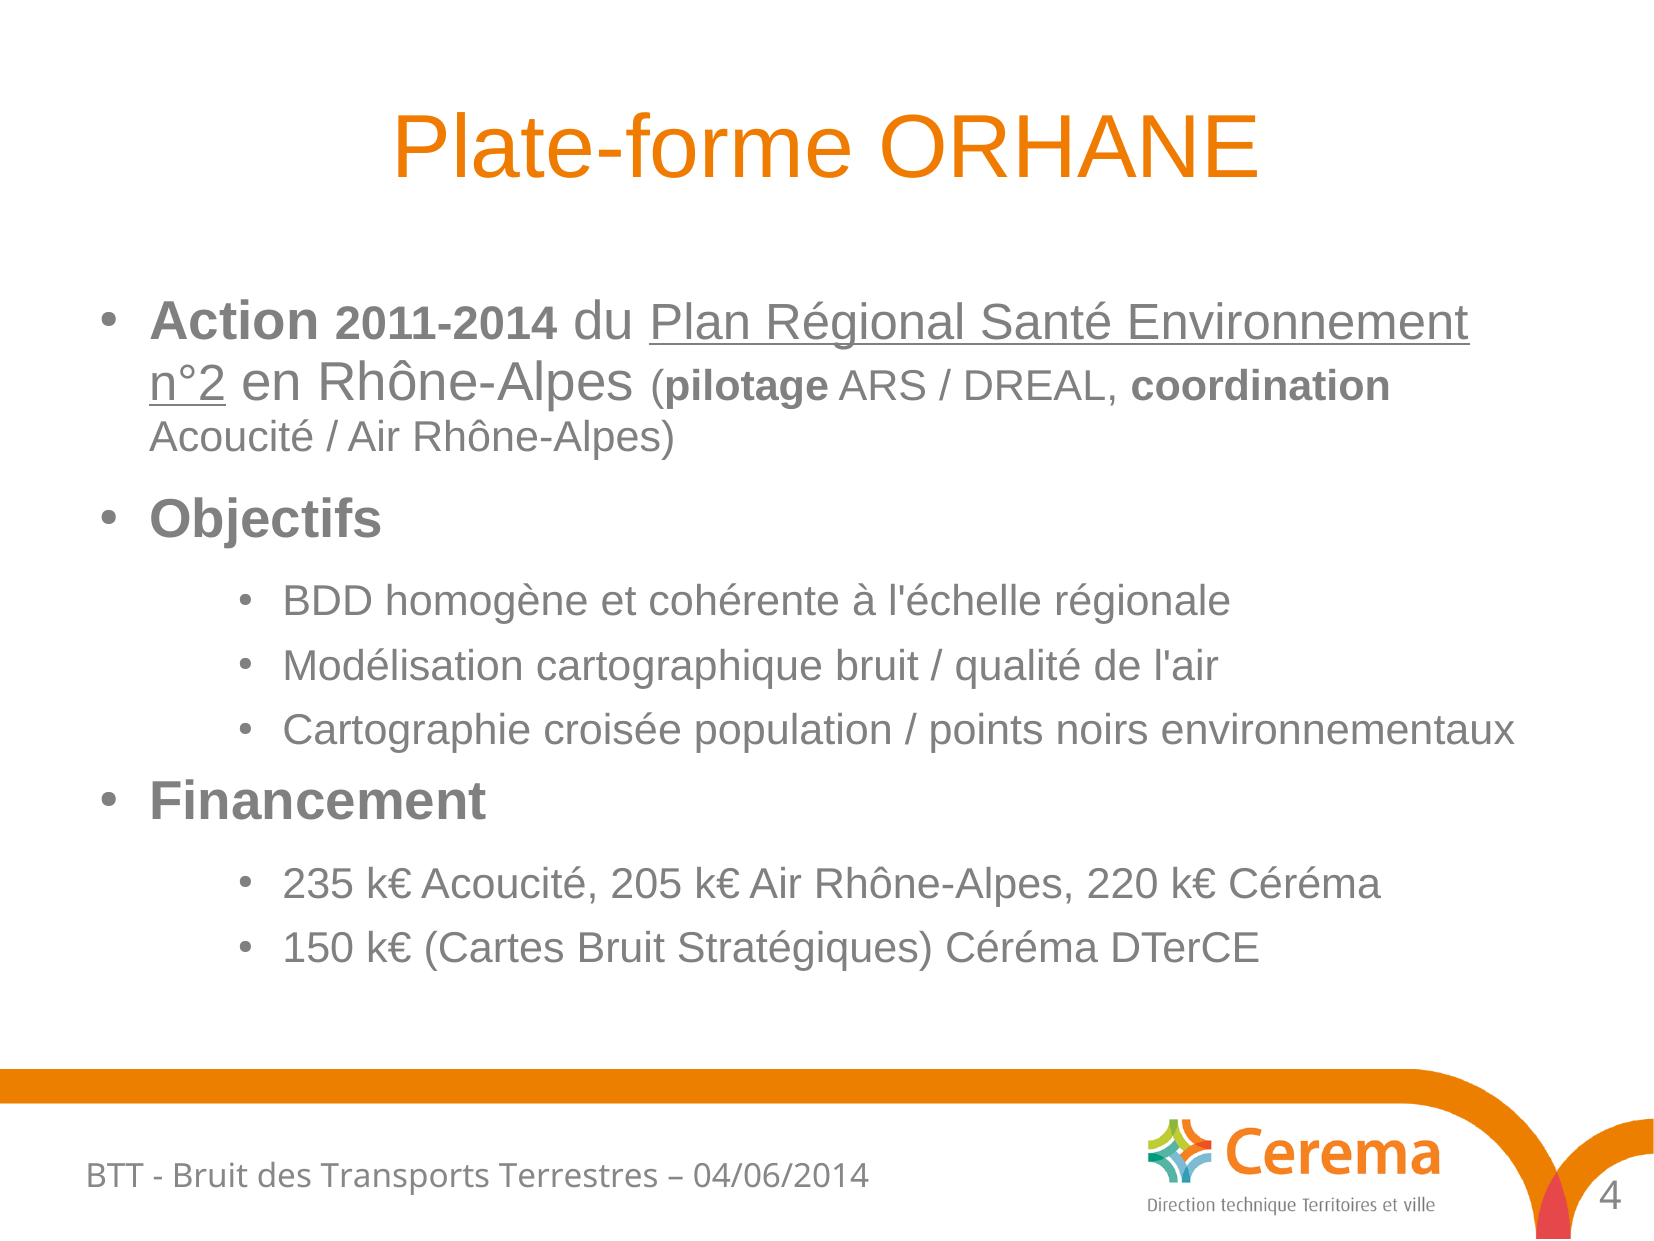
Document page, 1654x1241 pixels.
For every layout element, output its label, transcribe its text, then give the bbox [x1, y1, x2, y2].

picture [0, 1069, 1654, 1239]
list Action 2011-2014 du Plan Régional Santé Environnement n°2 en Rhône-Alpes (pilotage ARS / DREAL, coordination Acoucité / Air Rhône-Alpes) Objectifs BDD homogène et cohérente à l'échelle régionale Modélisation cartographique bruit / qualité de l'air Cartographie croisée population / points noirs environnementaux Financement 235 k€ Acoucité, 205 k€ Air Rhône-Alpes, 220 k€ Céréma 150 k€ (Cartes Bruit Stratégiques) Céréma DTerCE [82, 290, 1538, 1010]
title Plate-forme ORHANE [82, 49, 1571, 257]
